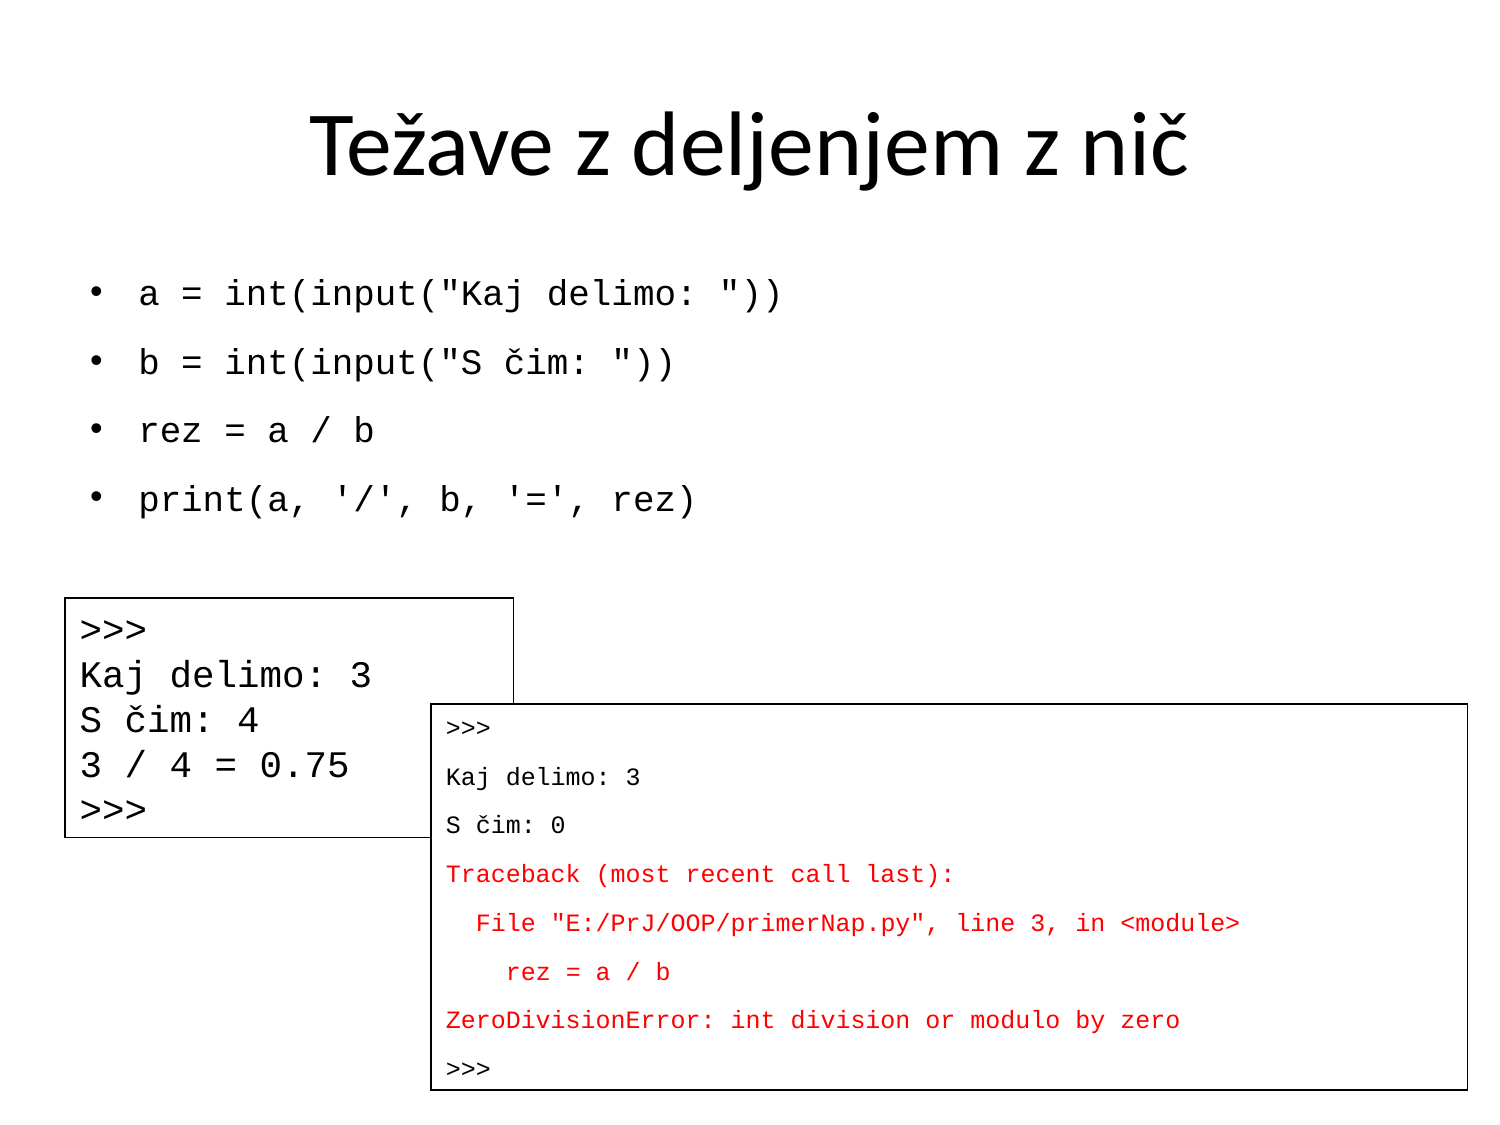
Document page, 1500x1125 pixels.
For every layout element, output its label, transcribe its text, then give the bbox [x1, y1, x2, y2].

title Težave z deljenjem z nič [75, 45, 1425, 233]
list a = int(input("Kaj delimo: ")) b = int(input("S čim: ")) rez = a / b print(a, '/', b, '=', rez) [75, 262, 1425, 528]
text_box >>> Kaj delimo: 3 S čim: 4 3 / 4 = 0.75 >>> [64, 597, 514, 838]
text_box >>> Kaj delimo: 3 S čim: 0 Traceback (most recent call last): File "E:/PrJ/OOP/primerNap.py", line 3, in <module> rez = a / b ZeroDivisionError: int division or modulo by zero >>> [430, 704, 1468, 1090]
